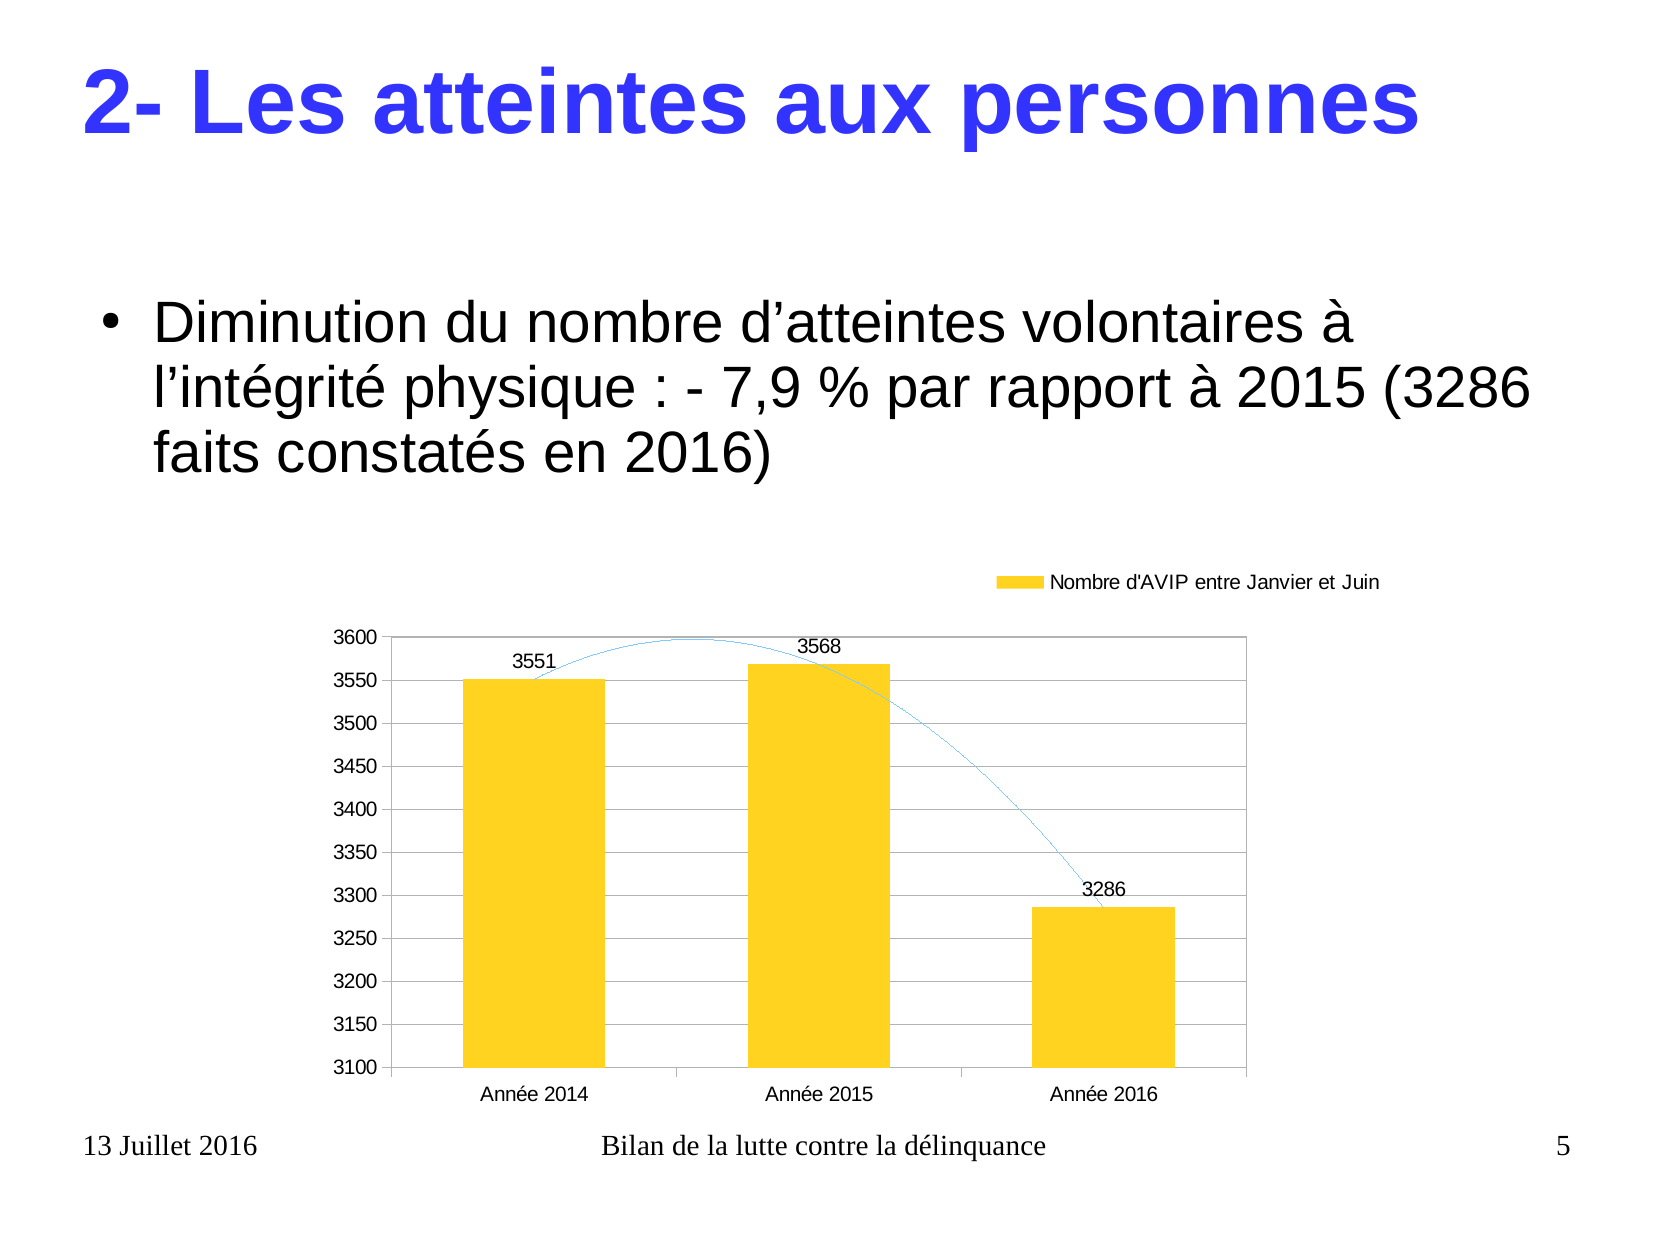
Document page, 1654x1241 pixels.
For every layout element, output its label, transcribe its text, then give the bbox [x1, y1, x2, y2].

list Diminution du nombre d’atteintes volontaires à l’intégrité physique : - 7,9 % par rapport à 2015 (3286 faits constatés en 2016) [82, 290, 1571, 1010]
chart [318, 552, 1409, 1106]
title 2- Les atteintes aux personnes [82, 49, 1571, 257]
